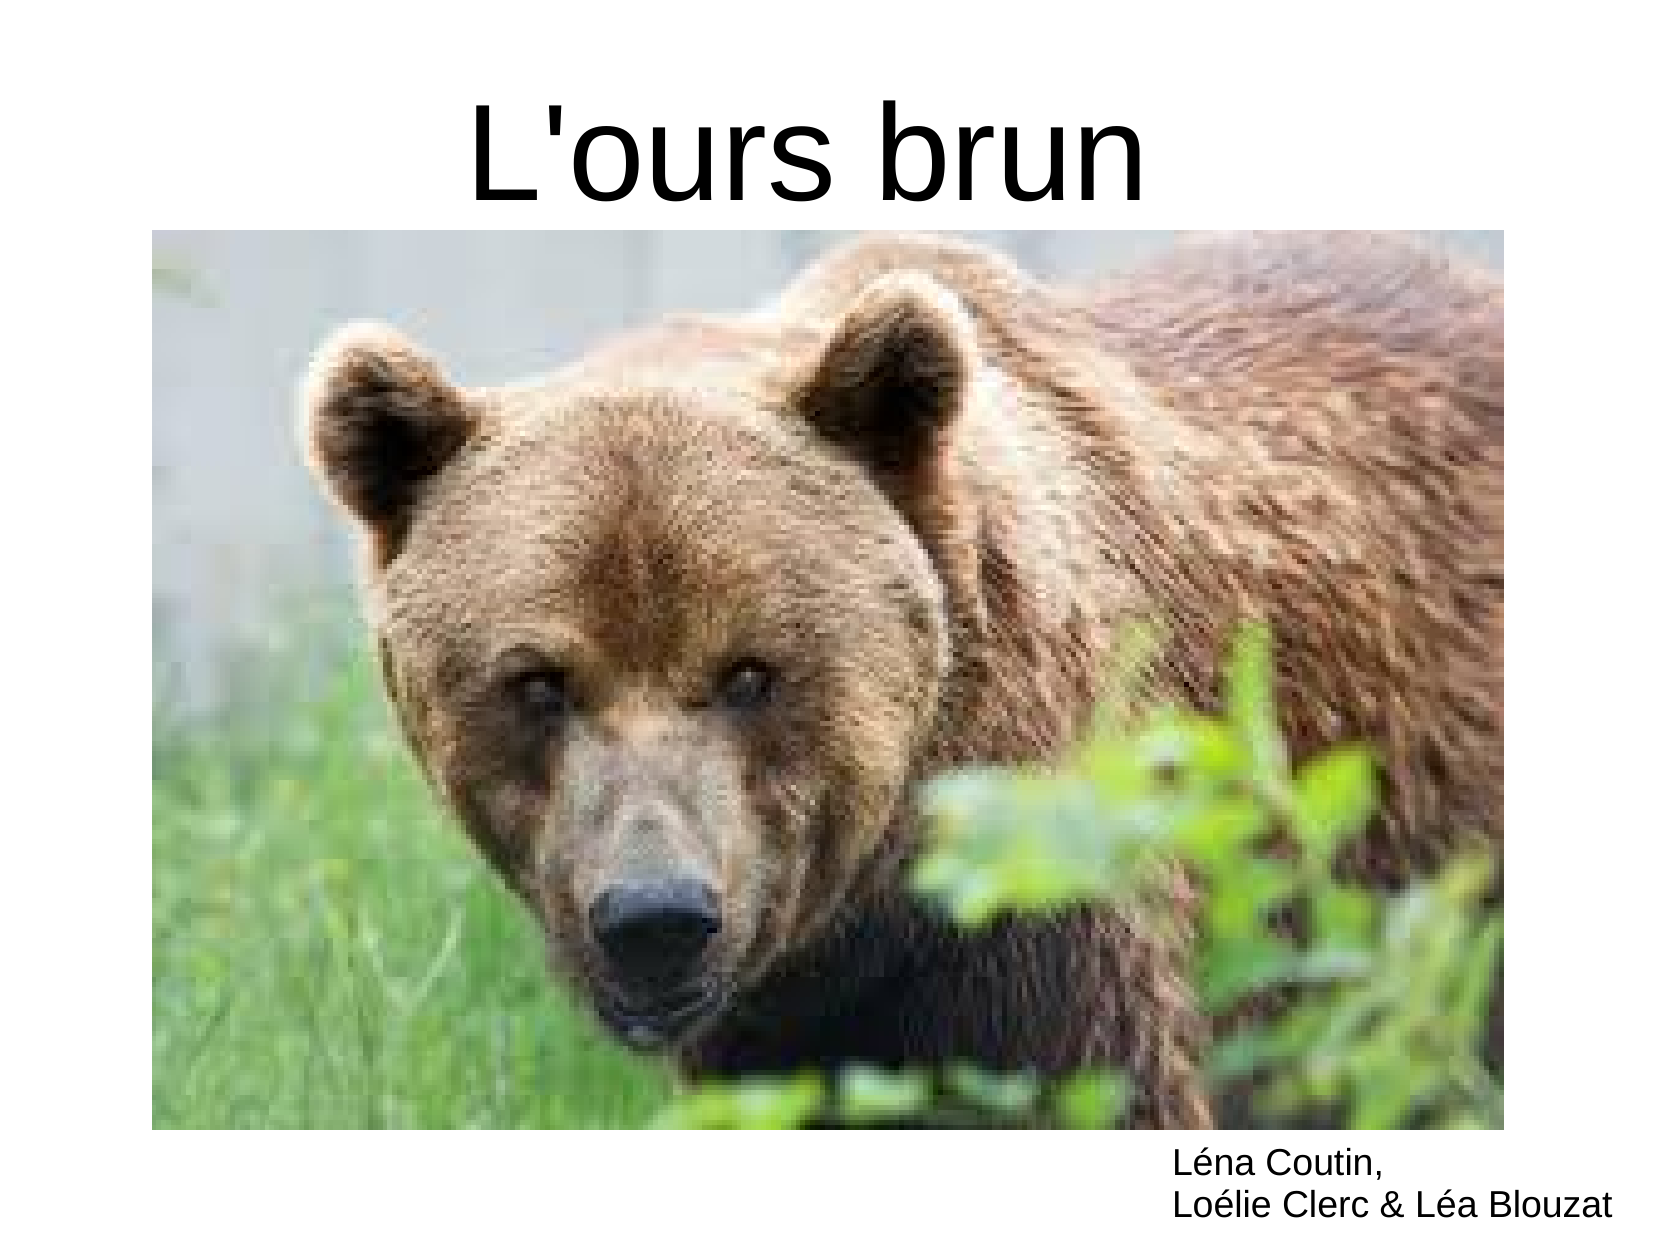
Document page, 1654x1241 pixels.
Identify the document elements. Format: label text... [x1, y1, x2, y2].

title L'ours brun [82, 49, 1571, 257]
text_box Léna Coutin, Loélie Clerc & Léa Blouzat [1157, 1133, 1654, 1236]
picture [152, 230, 1504, 1130]
